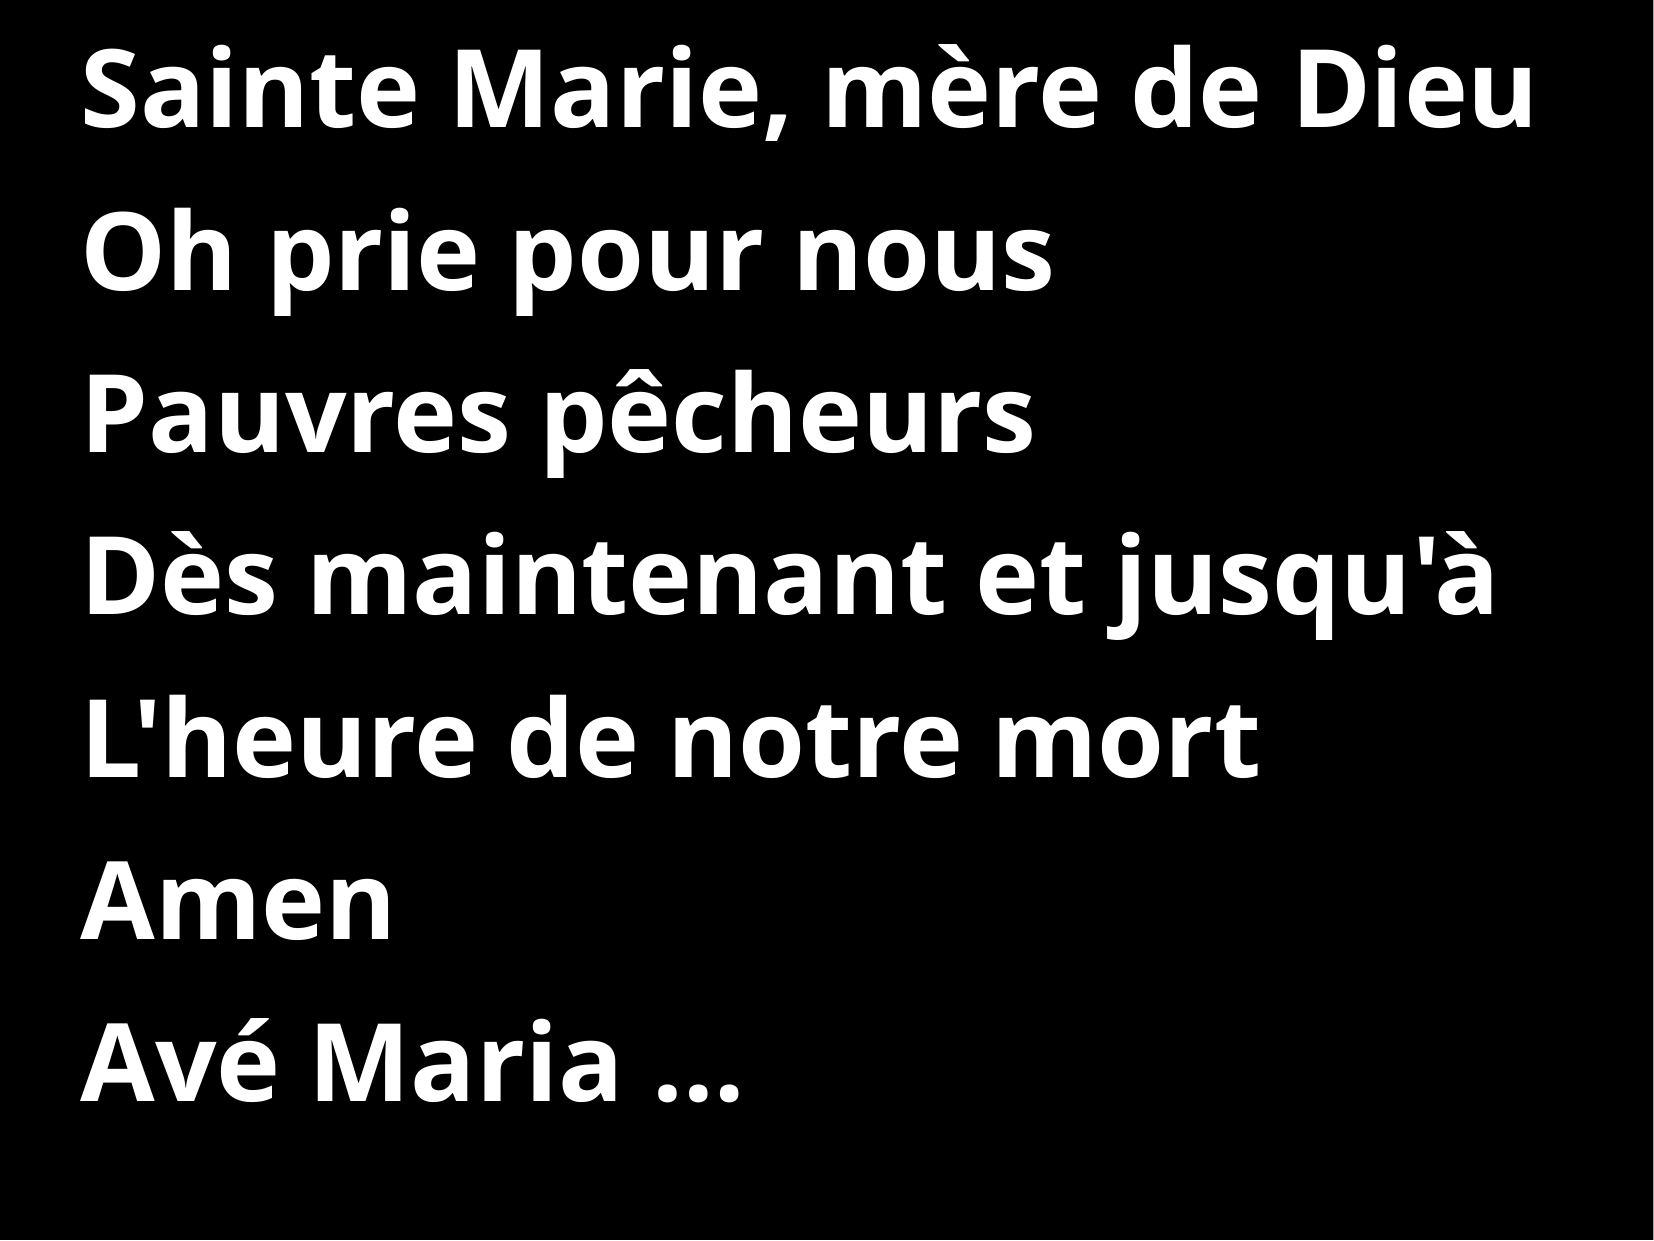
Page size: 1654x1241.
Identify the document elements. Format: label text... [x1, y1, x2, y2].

list Sainte Marie, mère de Dieu Oh prie pour nous Pauvres pêcheurs Dès maintenant et jusqu'à L'heure de notre mort Amen Avé Maria … [2, 12, 1619, 1111]
